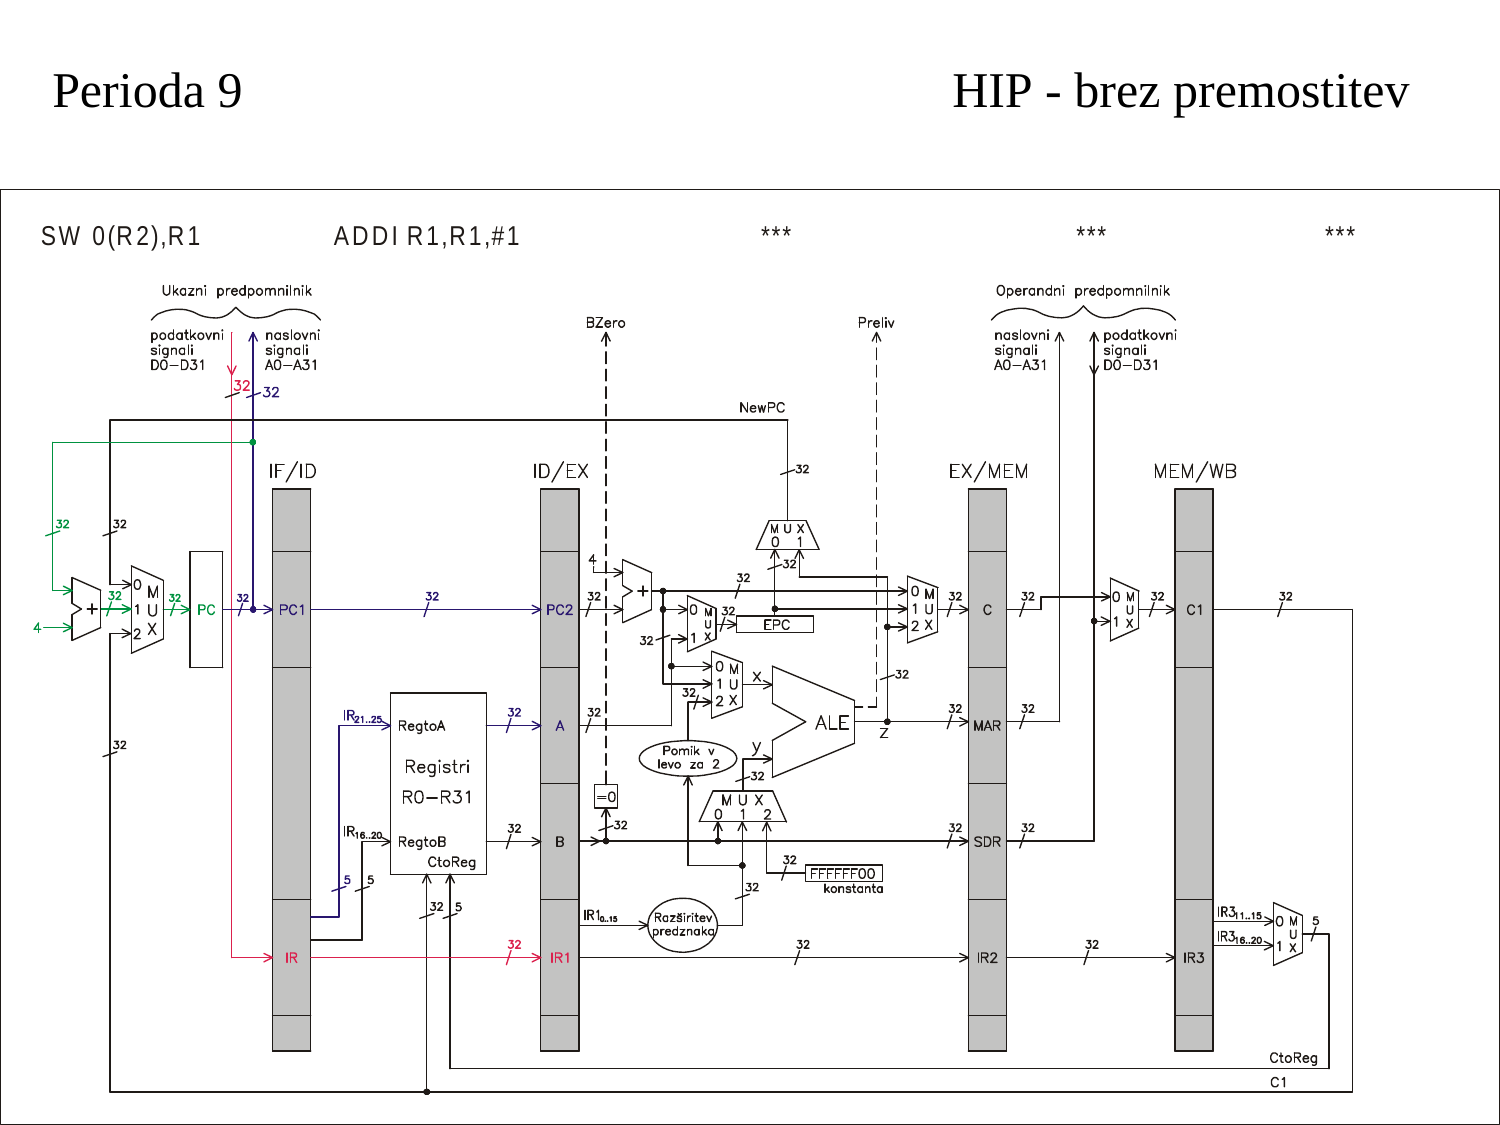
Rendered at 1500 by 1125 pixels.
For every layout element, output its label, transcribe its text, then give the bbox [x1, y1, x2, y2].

text_box Perioda 9 HIP - brez premostitev [37, 49, 1476, 126]
picture [0, 188, 1500, 1125]
